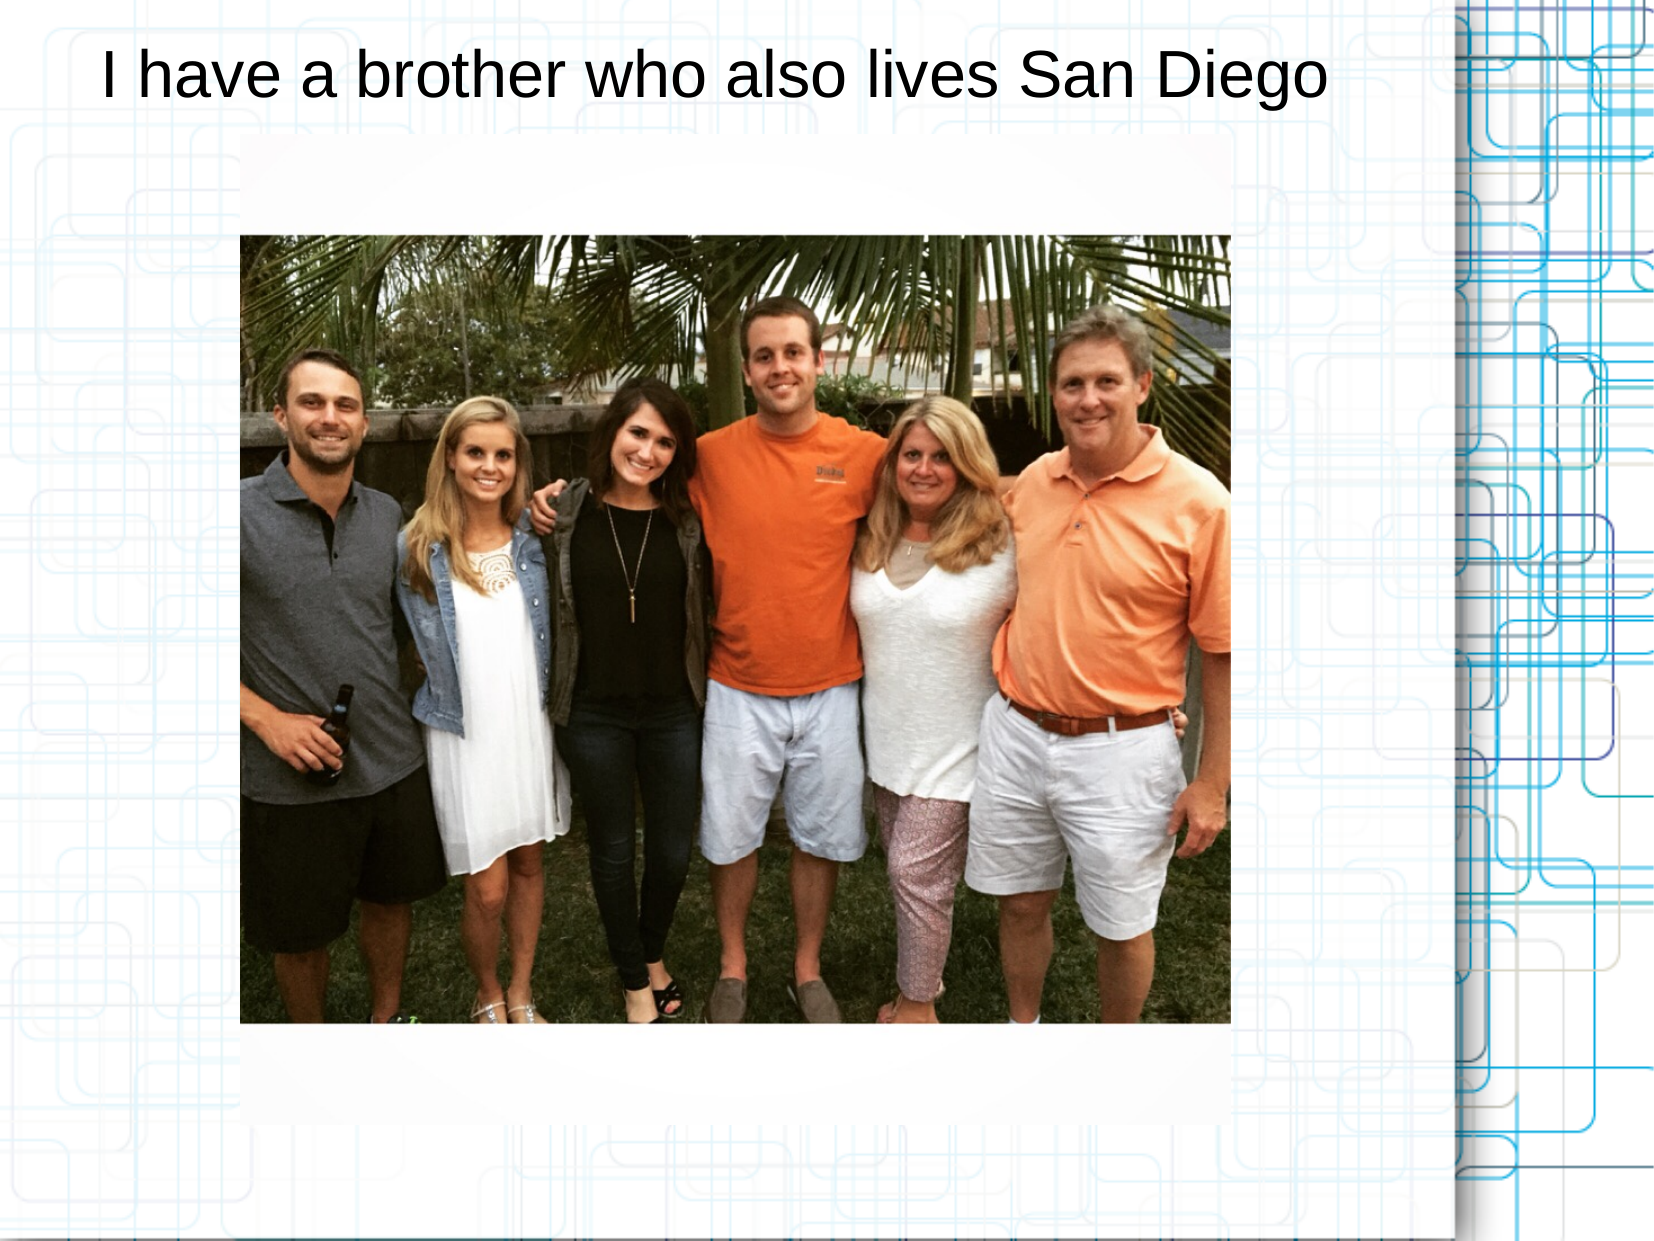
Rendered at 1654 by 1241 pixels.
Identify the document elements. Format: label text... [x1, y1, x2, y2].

picture [0, 0, 1654, 1241]
list I have a brother who also lives San Diego [30, 36, 1426, 1216]
